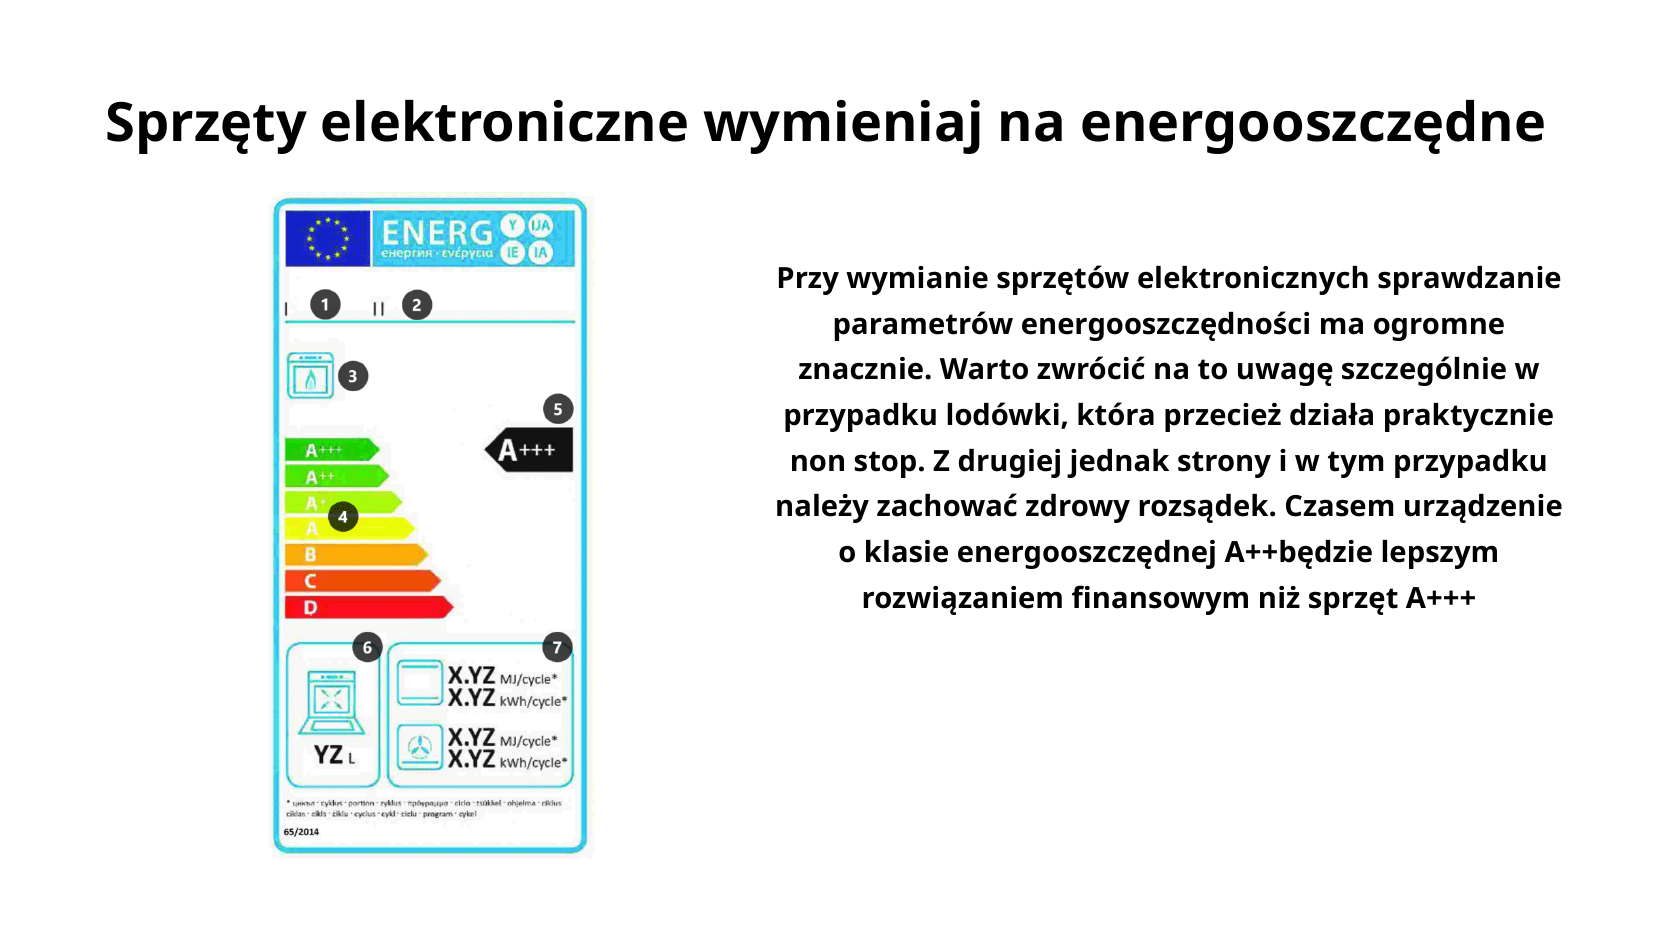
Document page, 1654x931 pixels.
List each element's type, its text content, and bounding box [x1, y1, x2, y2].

title Sprzęty elektroniczne wymieniaj na energooszczędne [82, 37, 1571, 193]
list Przy wymianie sprzętów elektronicznych sprawdzanie parametrów energooszczędności ma ogromne znacznie. Warto zwrócić na to uwagę szczególnie w przypadku lodówki, która przecież działa praktycznie non stop. Z drugiej jednak strony i w tym przypadku należy zachować zdrowy rozsądek. Czasem urządzenie o klasie energooszczędnej A++będzie lepszym rozwiązaniem finansowym niż sprzęt A+++ [767, 251, 1571, 916]
picture [265, 192, 595, 859]
